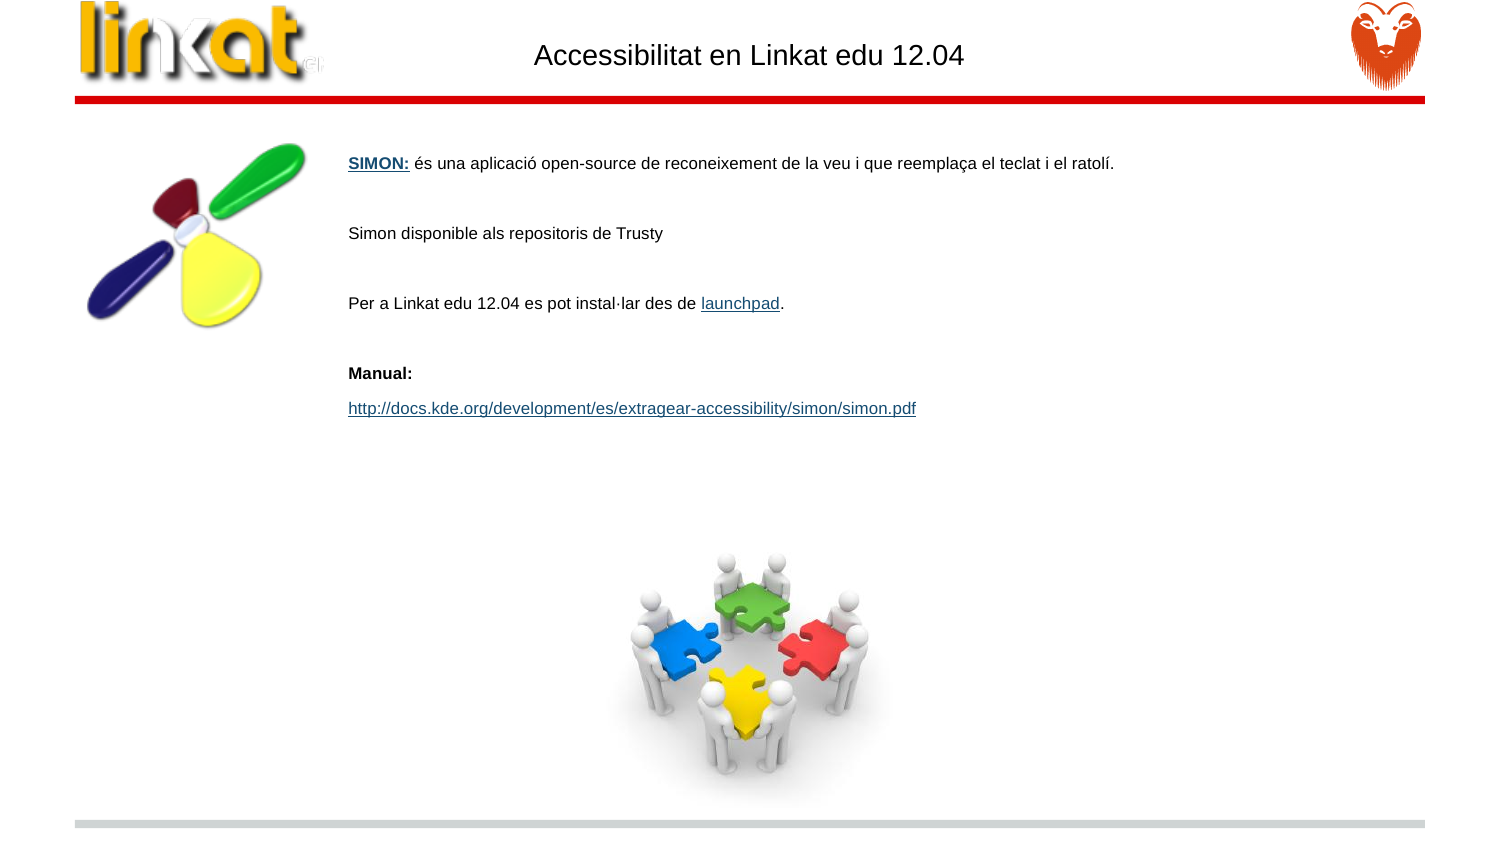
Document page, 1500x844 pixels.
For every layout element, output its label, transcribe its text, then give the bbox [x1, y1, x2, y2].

picture [1347, 0, 1425, 93]
text_box SIMON: és una aplicació open-source de reconeixement de la veu i que reemplaça el teclat i el ratolí. Simon disponible als repositoris de Trusty Per a Linkat edu 12.04 es pot instal·lar des de launchpad. Manual: http://docs.kde.org/development/es/extragear-accessibility/simon/simon.pdf [333, 125, 1166, 549]
picture [75, 125, 308, 331]
picture [581, 549, 917, 808]
picture [75, 0, 324, 101]
